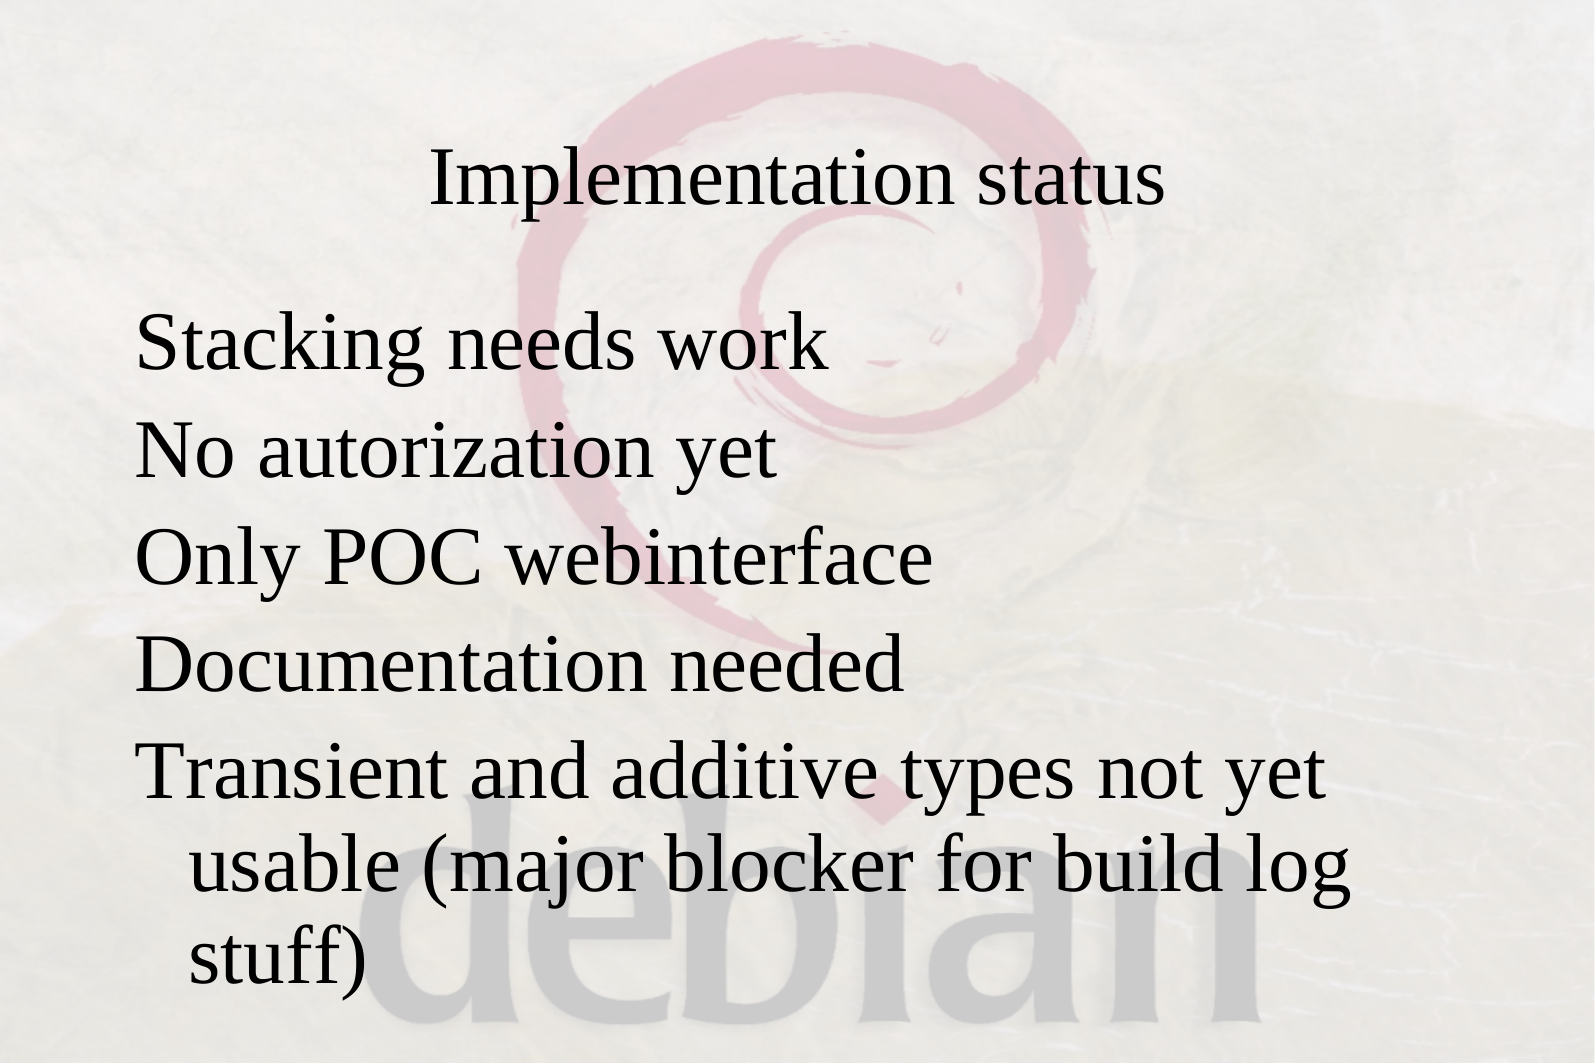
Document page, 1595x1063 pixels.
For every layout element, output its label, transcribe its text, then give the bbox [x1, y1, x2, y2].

title Implementation status [117, 88, 1479, 266]
list Stacking needs work No autorization yet Only POC webinterface Documentation needed Transient and additive types not yet usable (major blocker for build log stuff) [117, 295, 1479, 1035]
picture [0, 0, 1595, 1063]
